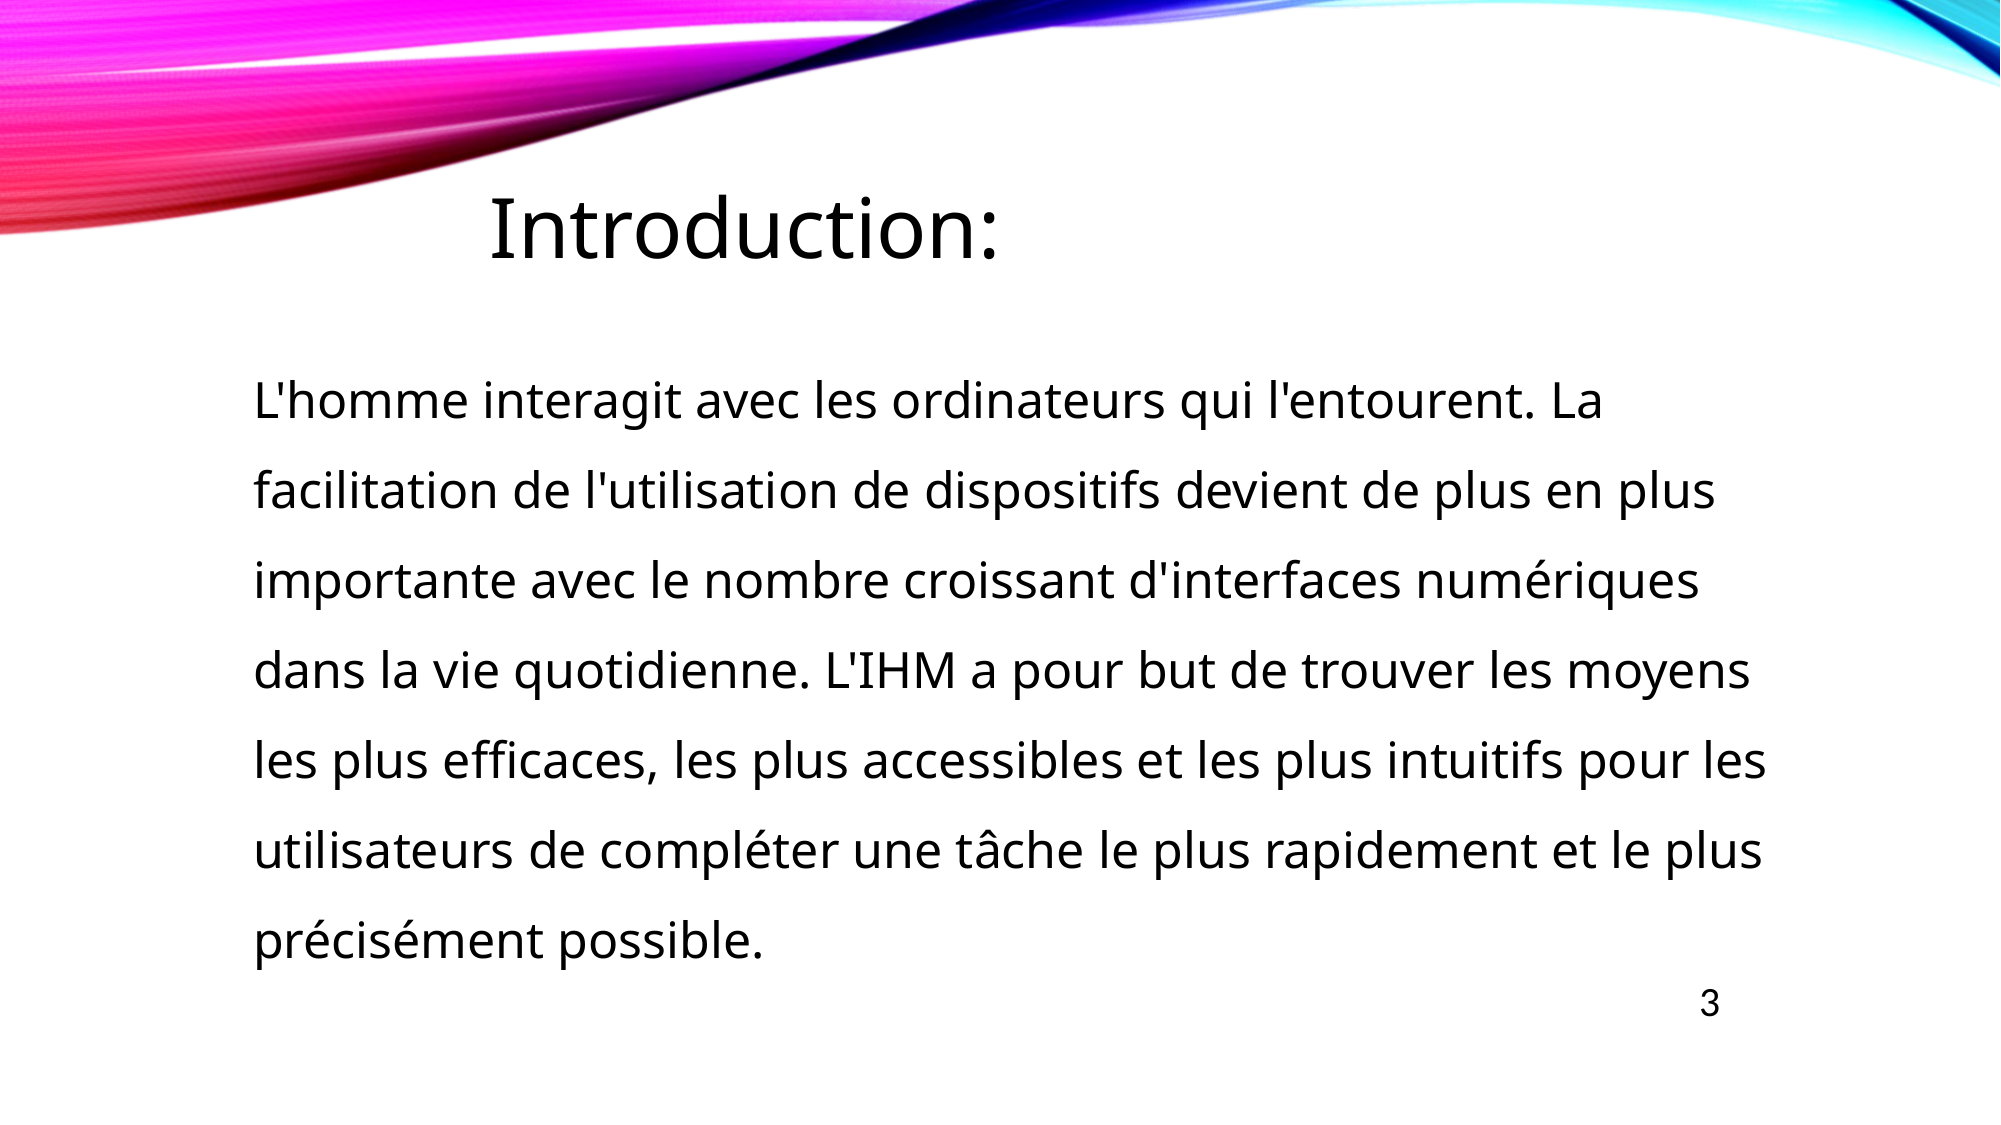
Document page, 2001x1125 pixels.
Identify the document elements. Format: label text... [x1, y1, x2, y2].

title Introduction: [474, 125, 1888, 338]
picture [0, 0, 2000, 237]
text_box <numéro> [1684, 967, 1775, 1030]
list L'homme interagit avec les ordinateurs qui l'entourent. La facilitation de l'utilisation de dispositifs devient de plus en plus importante avec le nombre croissant d'interfaces numériques dans la vie quotidienne. L'IHM a pour but de trouver les moyens les plus efficaces, les plus accessibles et les plus intuitifs pour les utilisateurs de compléter une tâche le plus rapidement et le plus précisément possible. [238, 330, 1814, 956]
